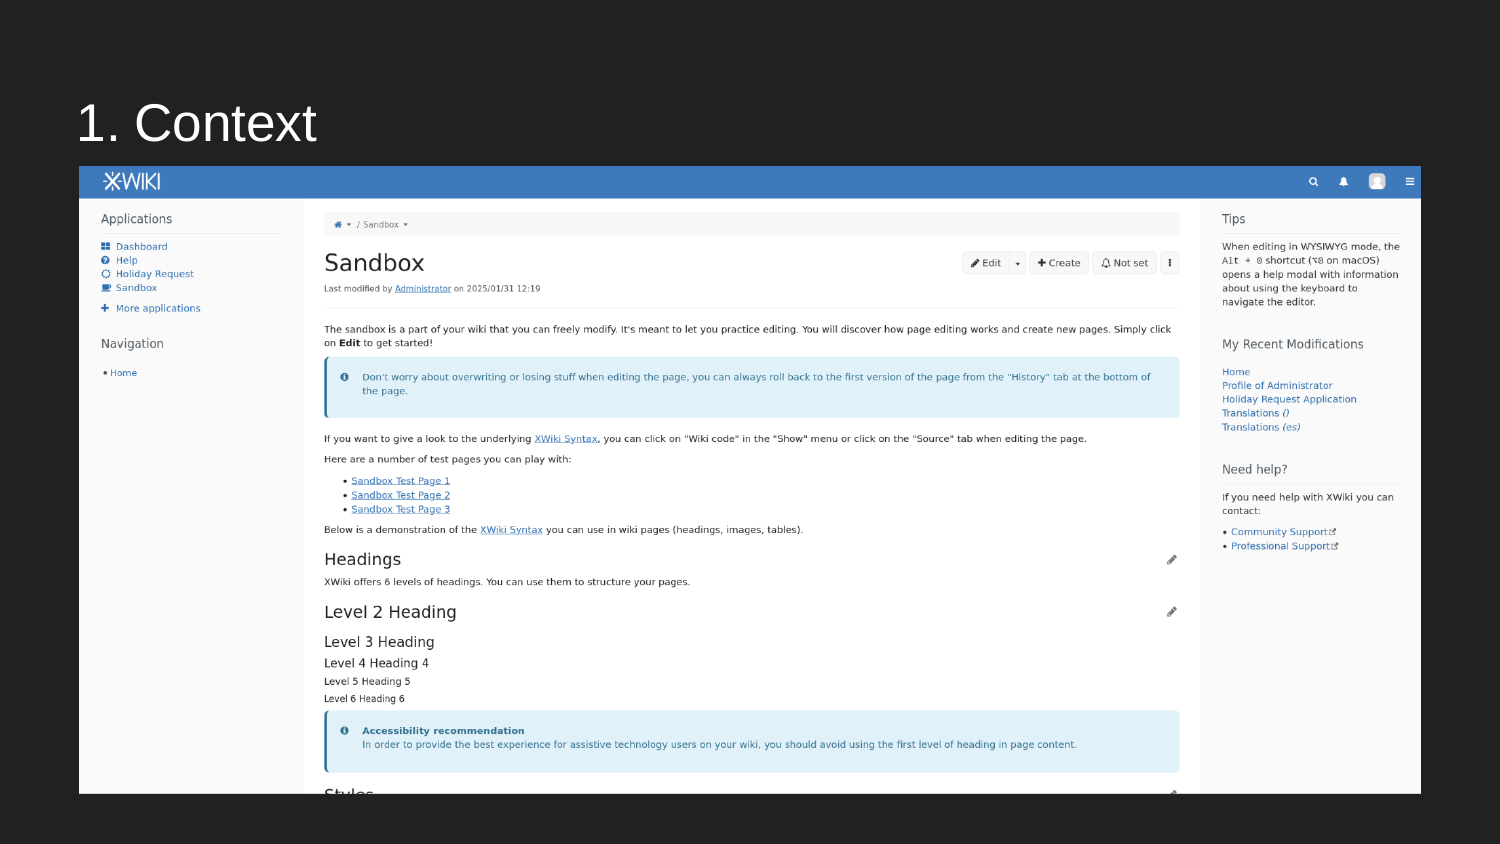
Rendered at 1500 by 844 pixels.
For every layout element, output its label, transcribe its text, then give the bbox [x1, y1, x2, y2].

title Context [51, 72, 1449, 167]
picture [79, 166, 1421, 794]
